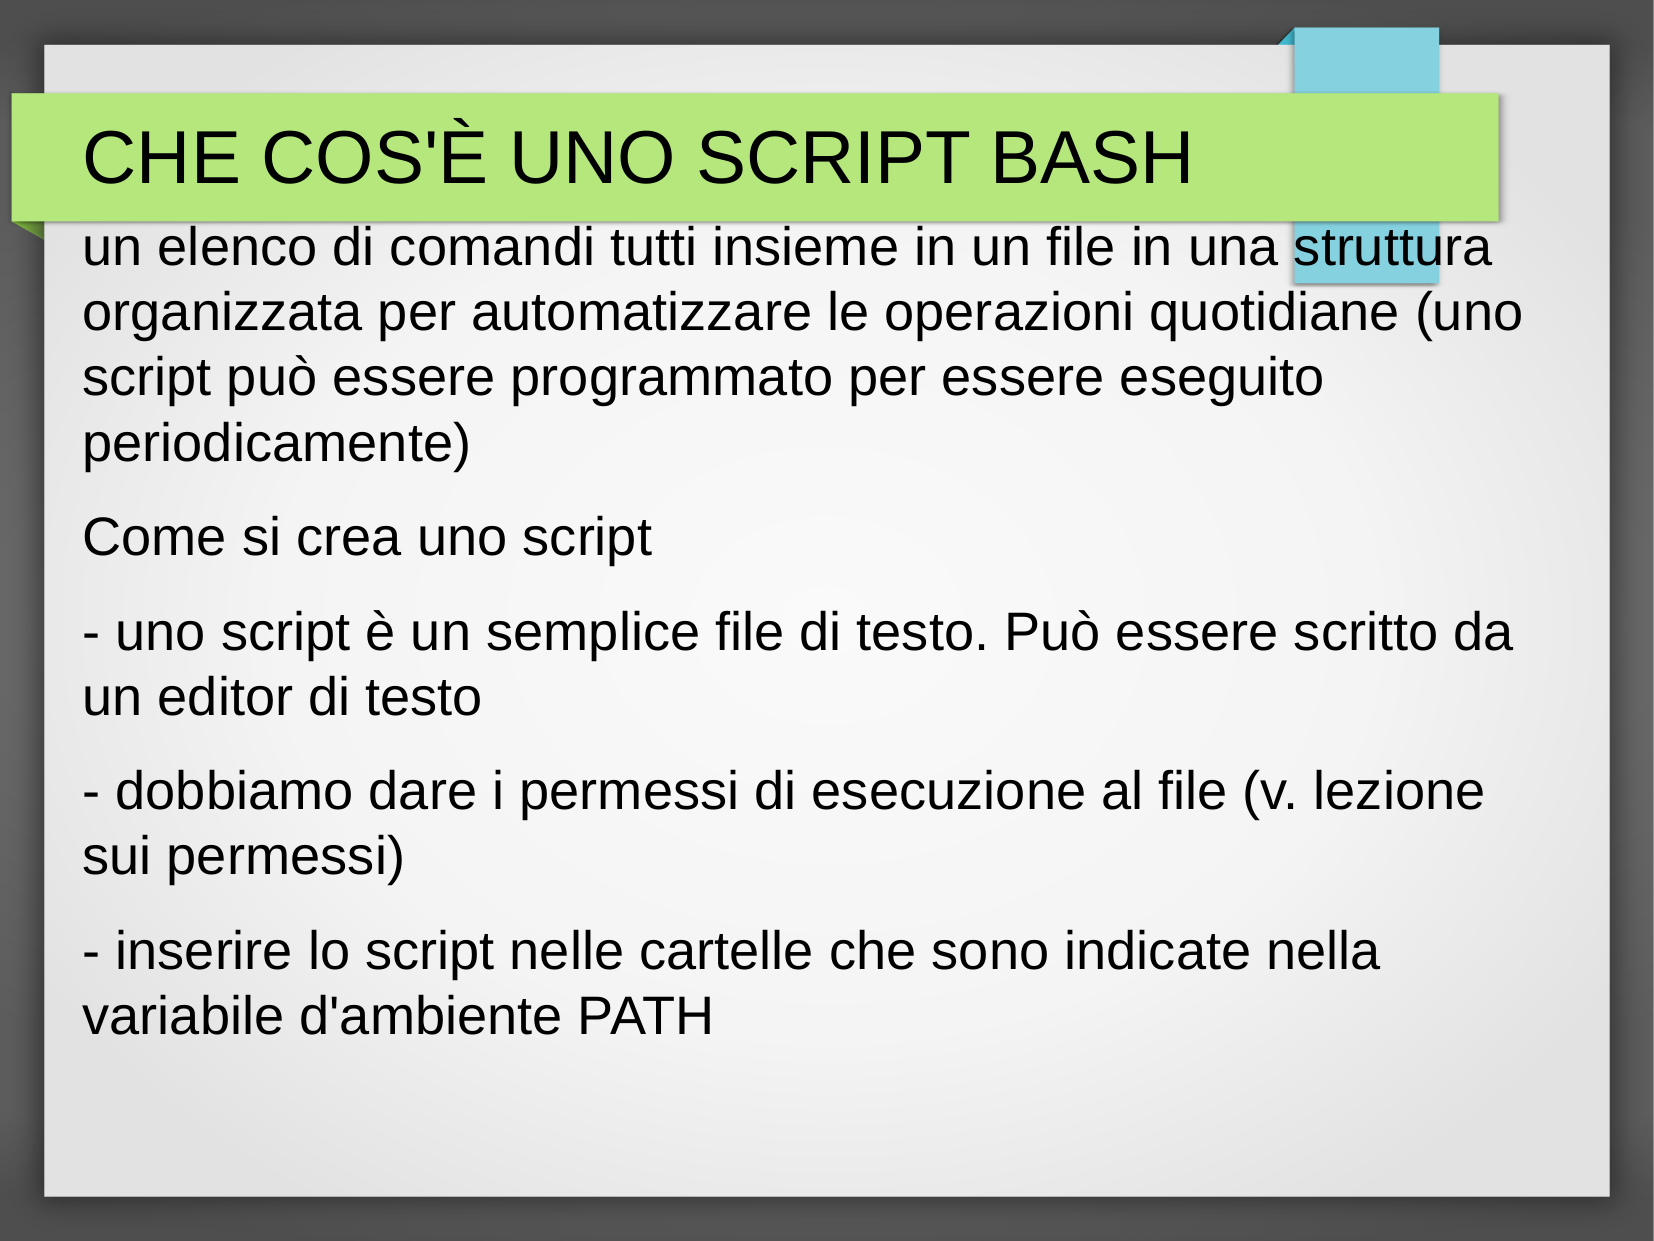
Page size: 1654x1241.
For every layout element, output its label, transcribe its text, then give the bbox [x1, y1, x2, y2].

list un elenco di comandi tutti insieme in un file in una struttura organizzata per automatizzare le operazioni quotidiane (uno script può essere programmato per essere eseguito periodicamente) Come si crea uno script - uno script è un semplice file di testo. Può essere scritto da un editor di testo - dobbiamo dare i permessi di esecuzione al file (v. lezione sui permessi) - inserire lo script nelle cartelle che sono indicate nella variabile d'ambiente PATH [82, 211, 1571, 1130]
title CHE COS'È UNO SCRIPT BASH [82, 94, 1264, 211]
picture [0, 0, 1654, 1241]
